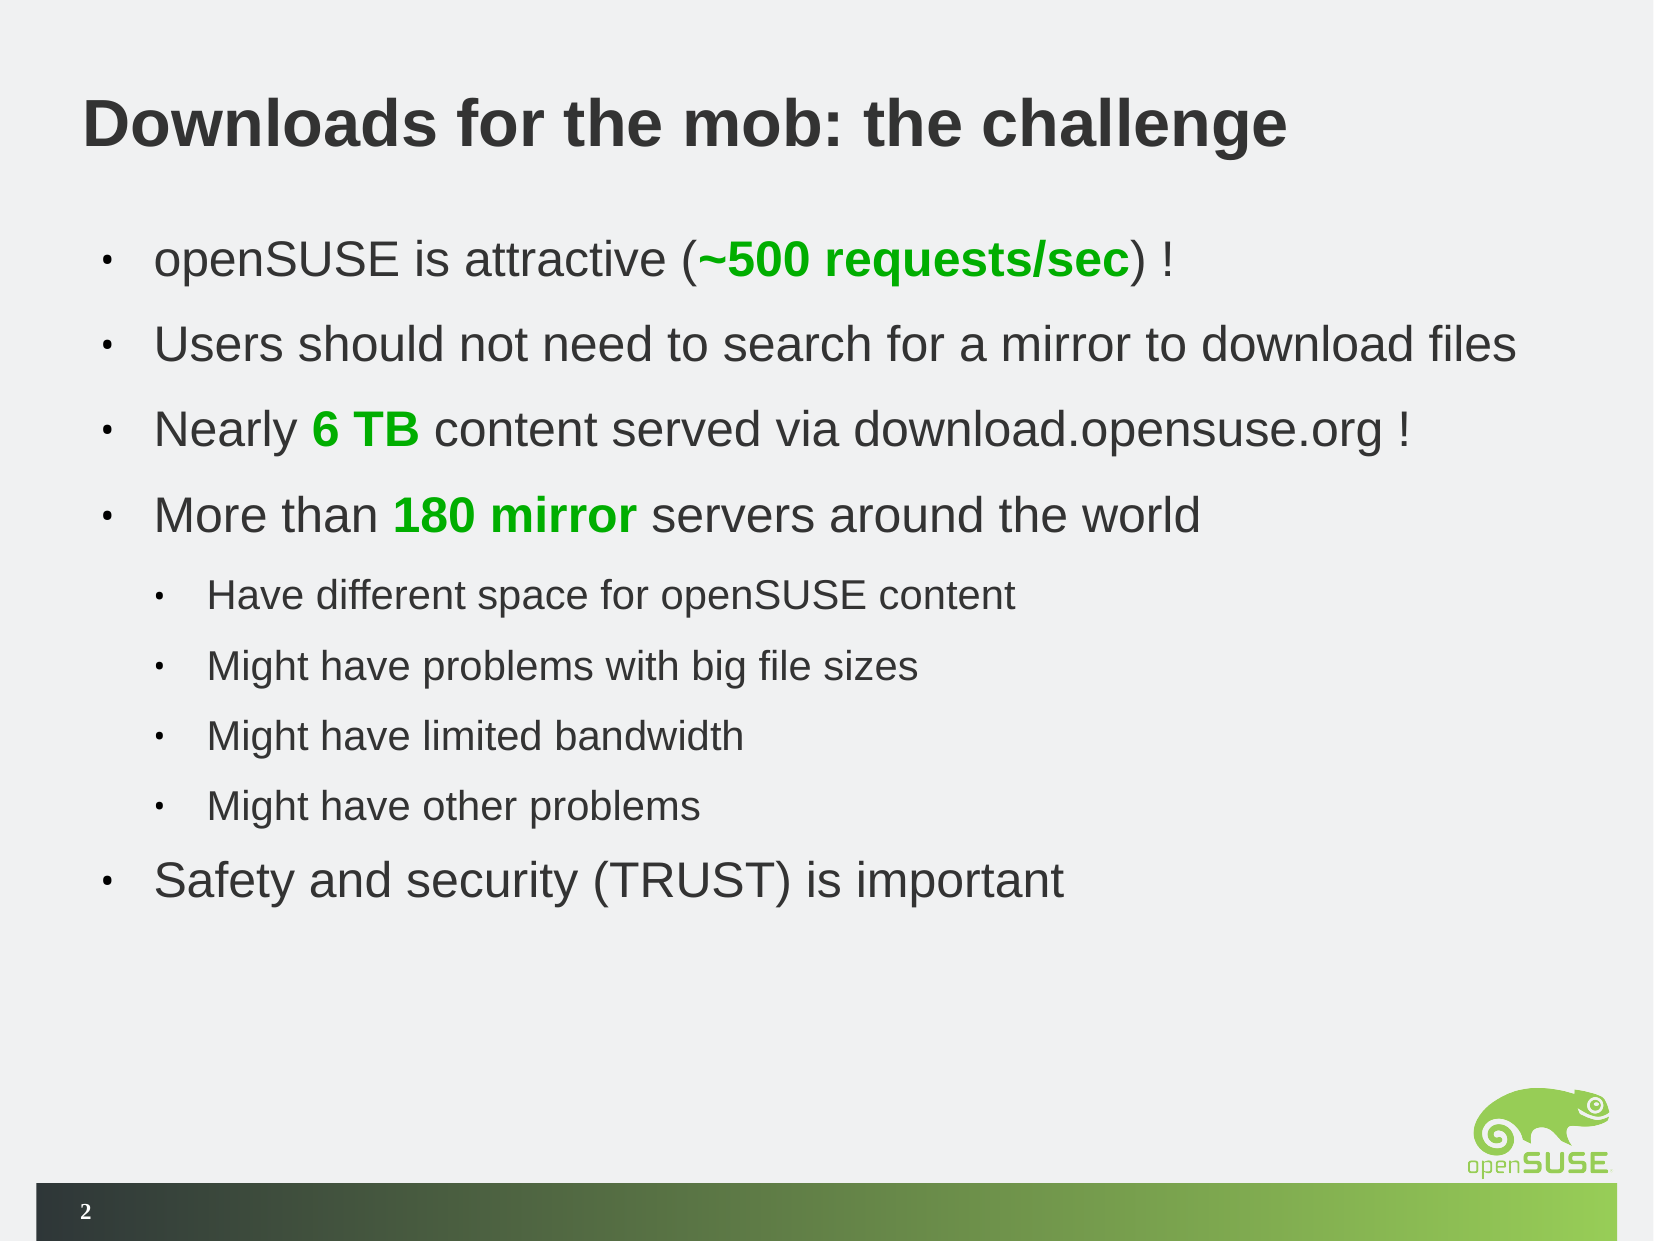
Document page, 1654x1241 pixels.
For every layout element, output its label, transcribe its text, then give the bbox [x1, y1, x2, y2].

title Downloads for the mob: the challenge [82, 49, 1571, 198]
list openSUSE is attractive (~500 requests/sec) ! Users should not need to search for a mirror to download files Nearly 6 TB content served via download.opensuse.org ! More than 180 mirror servers around the world Have different space for openSUSE content Might have problems with big file sizes Might have limited bandwidth Might have other problems Safety and security (TRUST) is important [82, 231, 1571, 1134]
picture [0, 0, 1654, 1241]
